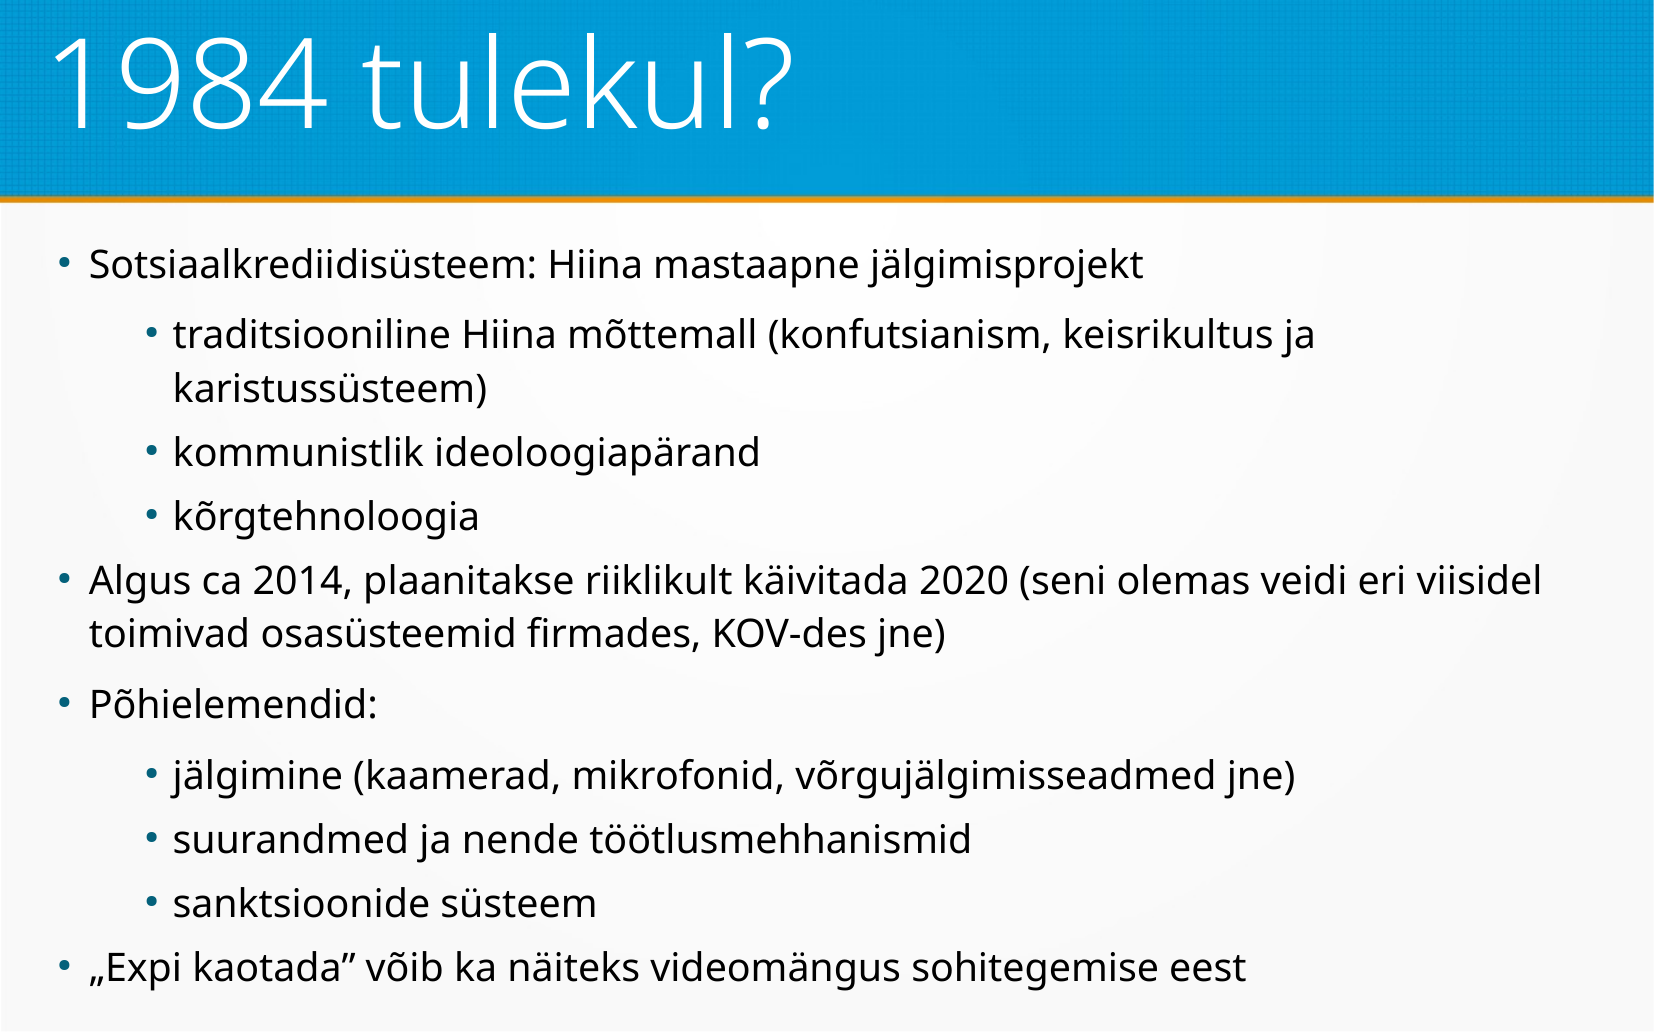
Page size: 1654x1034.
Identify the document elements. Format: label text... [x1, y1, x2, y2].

title 1984 tulekul? [43, 0, 1619, 166]
picture [0, 195, 1654, 1034]
list Sotsiaalkrediidisüsteem: Hiina mastaapne jälgimisprojekt traditsiooniline Hiina mõttemall (konfutsianism, keisrikultus ja karistussüsteem) kommunistlik ideoloogiapärand kõrgtehnoloogia Algus ca 2014, plaanitakse riiklikult käivitada 2020 (seni olemas veidi eri viisidel toimivad osasüsteemid firmades, KOV-des jne) Põhielemendid: jälgimine (kaamerad, mikrofonid, võrgujälgimisseadmed jne) suurandmed ja nende töötlusmehhanismid sanktsioonide süsteem „Expi kaotada” võib ka näiteks videomängus sohitegemise eest [47, 236, 1607, 1002]
